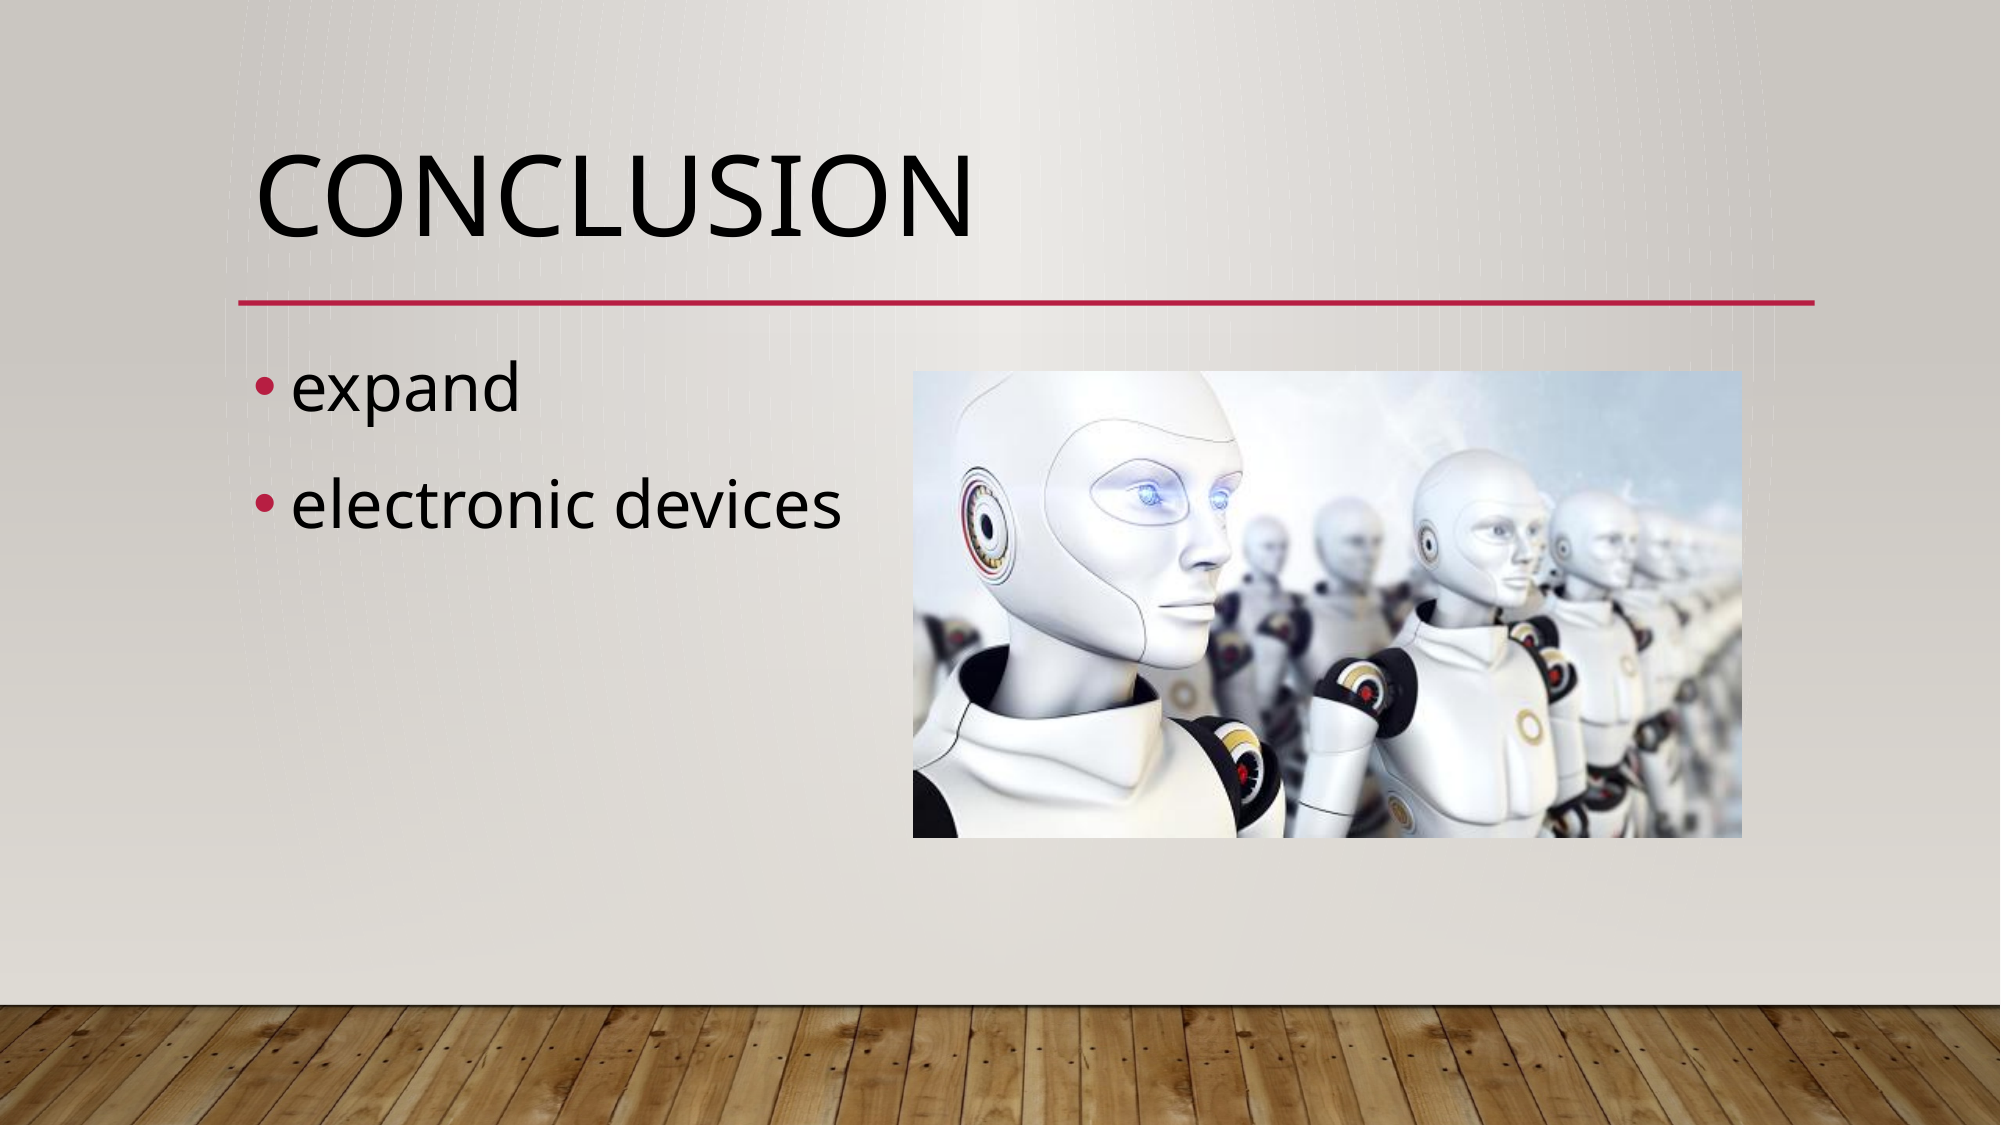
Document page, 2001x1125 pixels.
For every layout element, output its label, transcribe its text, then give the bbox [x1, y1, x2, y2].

picture [0, 1005, 2000, 1125]
title Conclusion [238, 131, 1814, 305]
picture [913, 371, 1742, 838]
list expand electronic devices [238, 321, 1814, 888]
